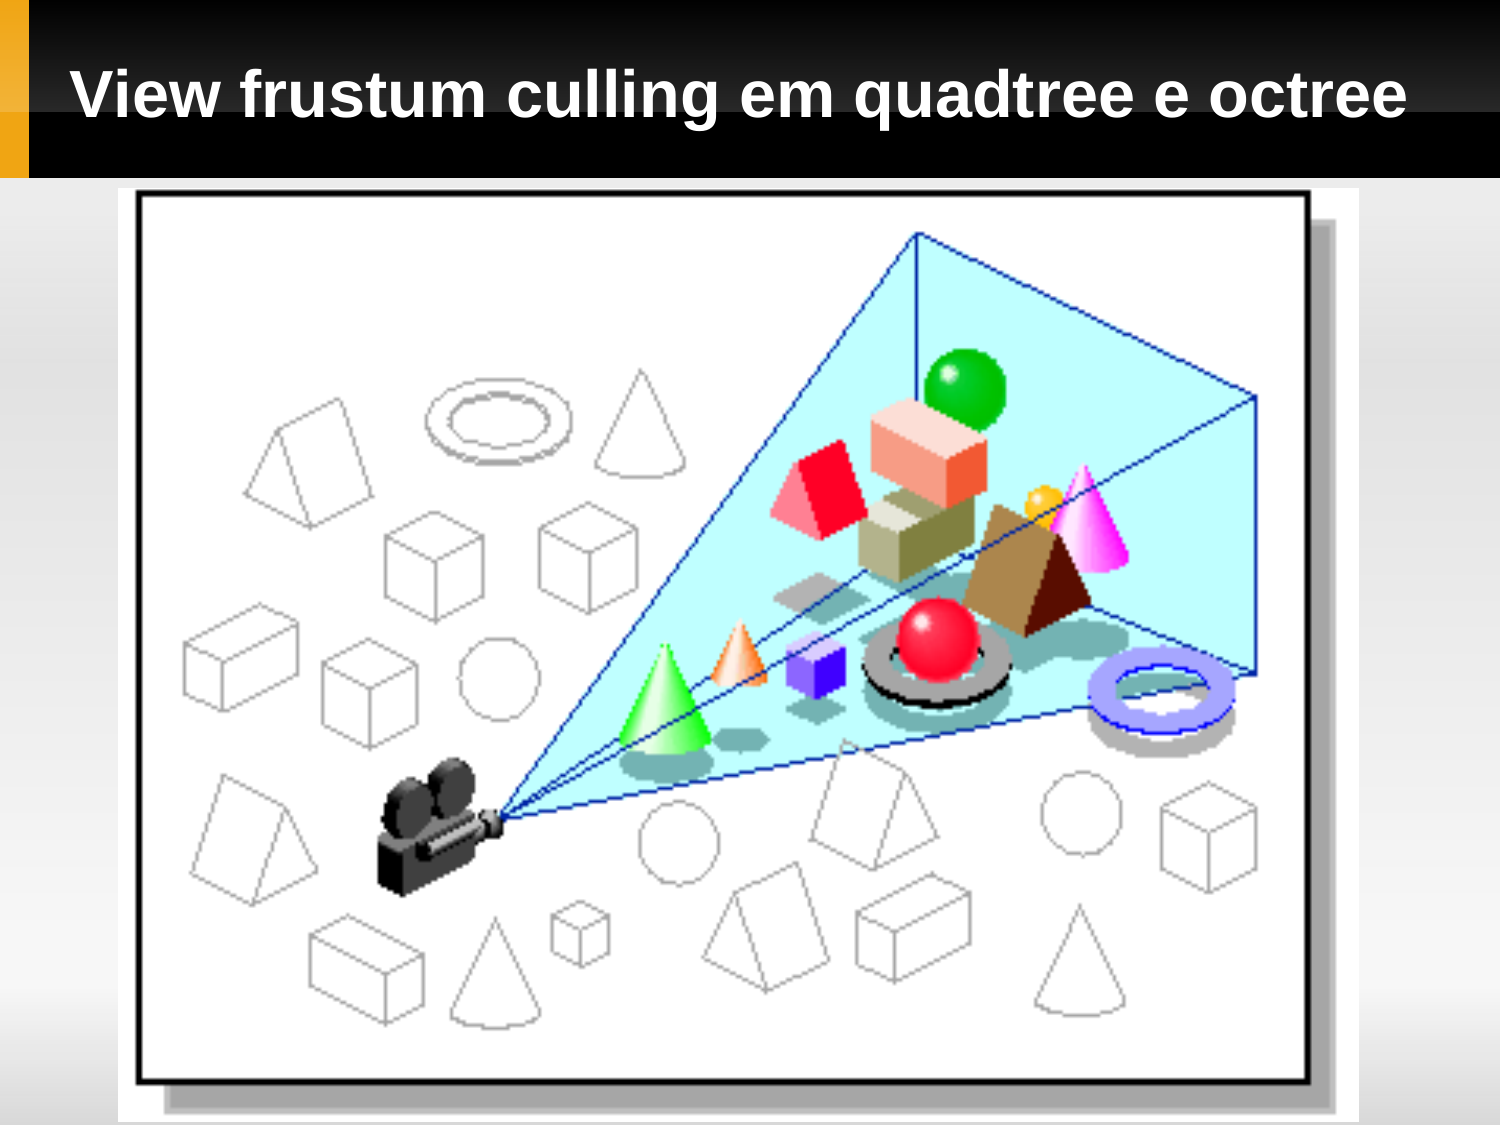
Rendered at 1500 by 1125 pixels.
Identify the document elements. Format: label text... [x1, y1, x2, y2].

title View frustum culling em quadtree e octree [69, 7, 1420, 181]
picture [0, 0, 1500, 1125]
